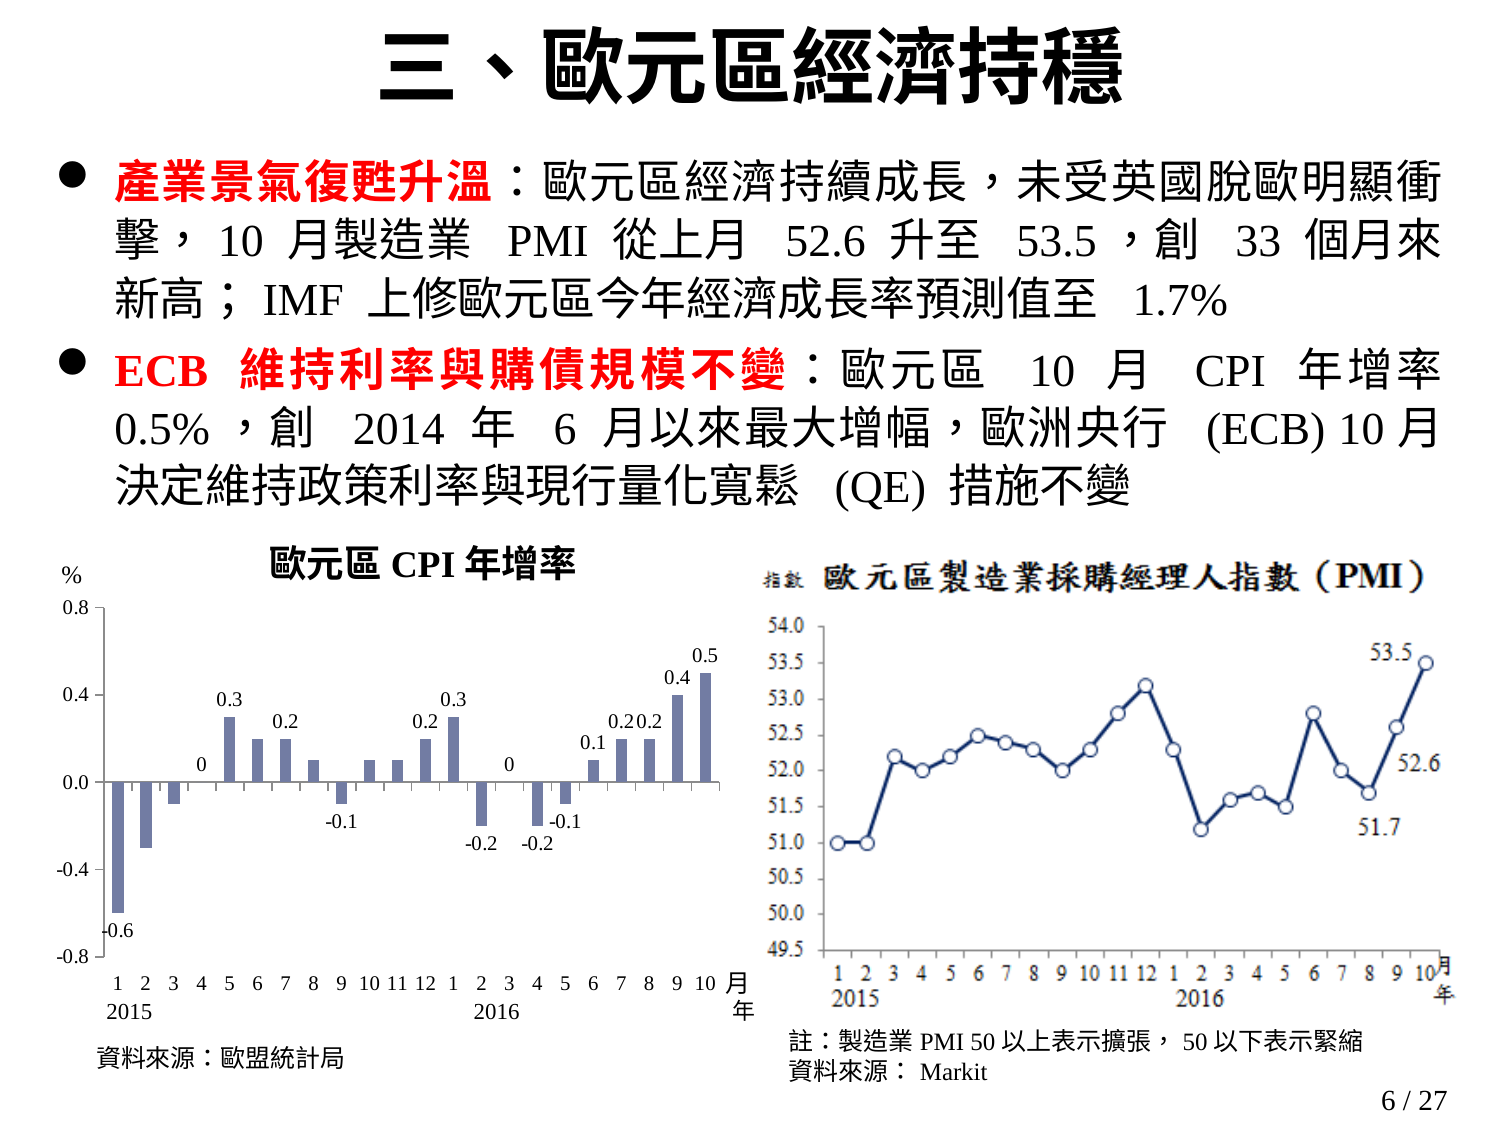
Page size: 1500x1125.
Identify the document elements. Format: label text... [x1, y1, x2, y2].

text_box % [46, 550, 98, 587]
picture [761, 543, 1472, 1014]
text_box 月 [734, 980, 744, 984]
text_box 歐元區CPI年增率 [98, 533, 748, 593]
text_box 註：製造業PMI 50以上表示擴張，50以下表示緊縮 資料來源：Markit [774, 1018, 1500, 1093]
text_box 產業景氣復甦升溫：歐元區經濟持續成長，未受英國脫歐明顯衝擊，10 月製造業 PMI 從上月 52.6 升至 53.5，創 33 個月來新高；IMF 上修歐元區今年經濟成長率預測值至 1.7% ECB 維持利率與購債規模不變：歐元區 10 月 CPI 年增率 0.5%，創 2014 年 6 月以來最大增幅，歐洲央行 (ECB) 10月決定維持政策利率與現行量化寬鬆 (QE) 措施不變 [23, 128, 1464, 531]
text_box 2015 2016 年 [45, 989, 876, 1032]
text_box 三、歐元區經濟持穩 [0, 7, 1500, 138]
text_box 月 [710, 960, 751, 1005]
chart [42, 587, 734, 1004]
text_box 月 [734, 974, 744, 978]
text_box 資料來源：歐盟統計局 [81, 1035, 774, 1081]
